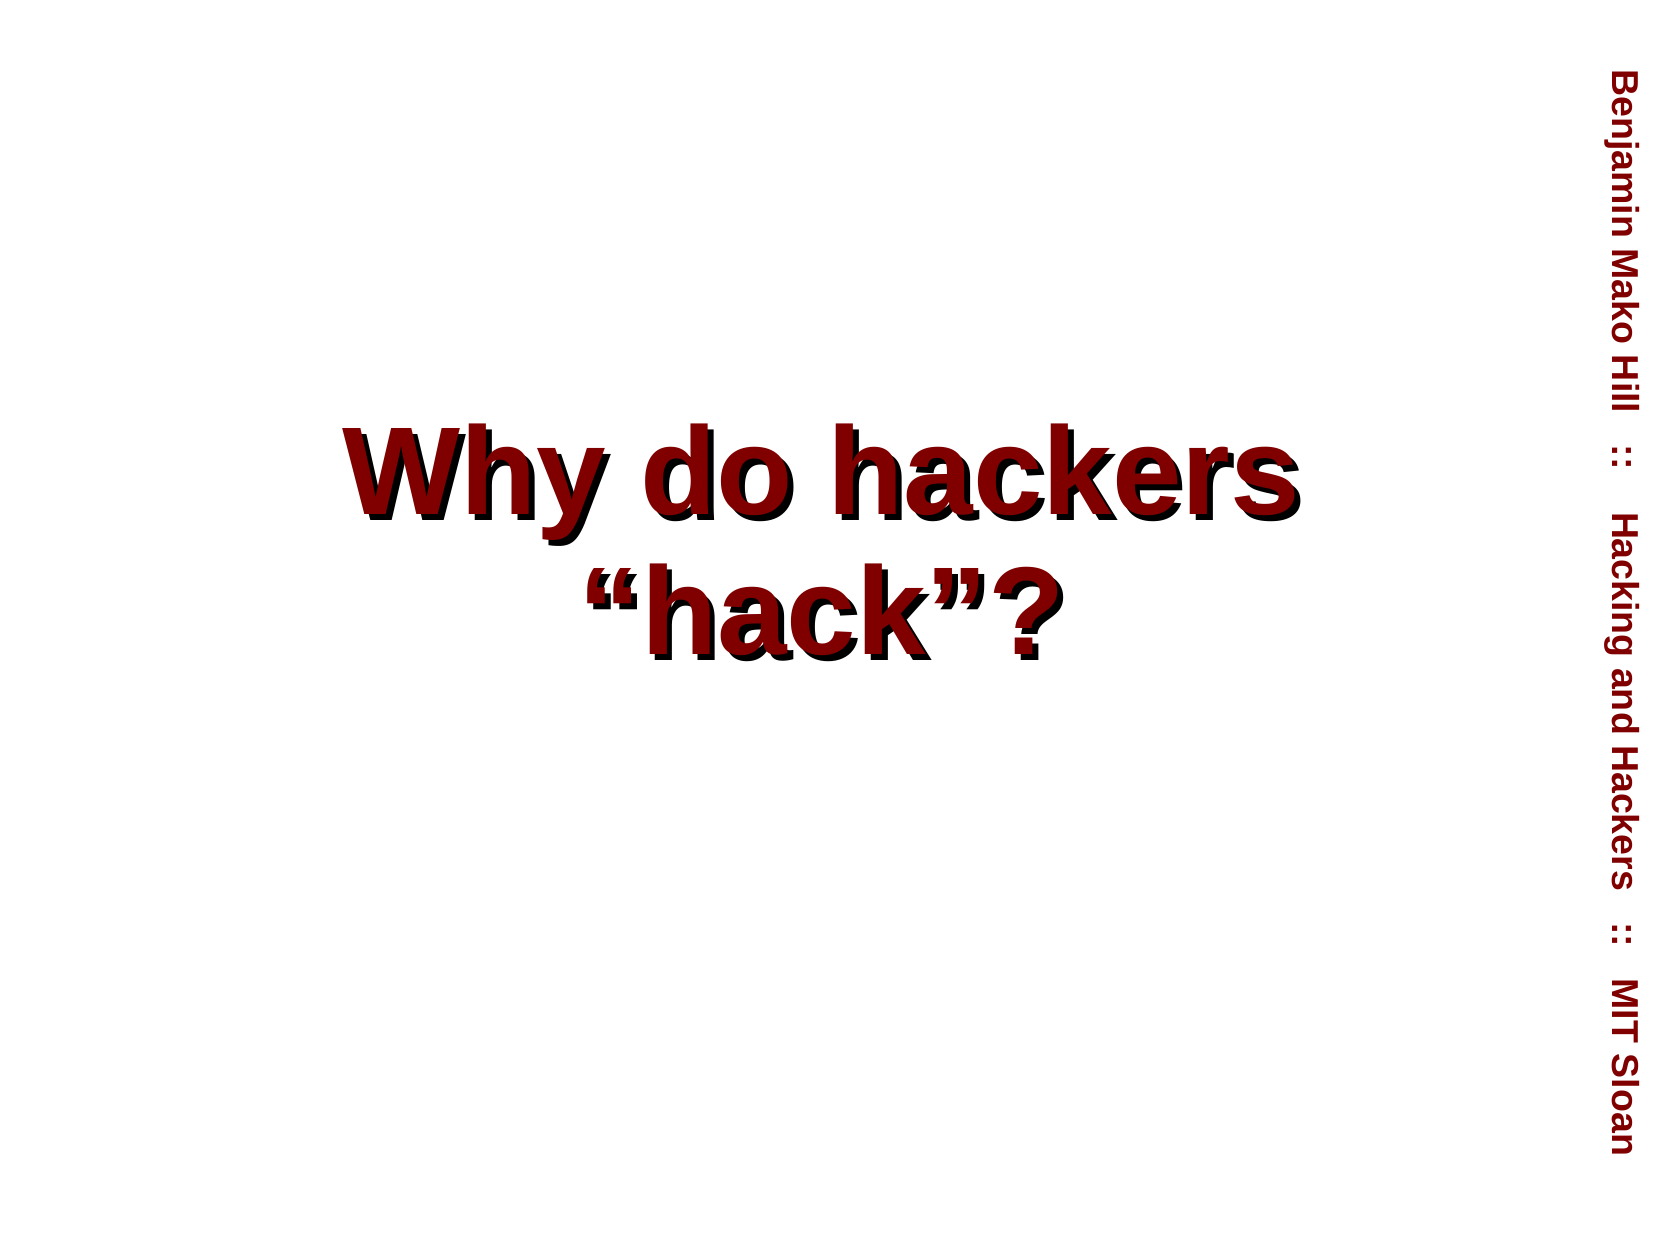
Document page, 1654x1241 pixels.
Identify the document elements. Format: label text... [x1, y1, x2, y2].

title Why do hackers “hack”? [85, 401, 1558, 681]
